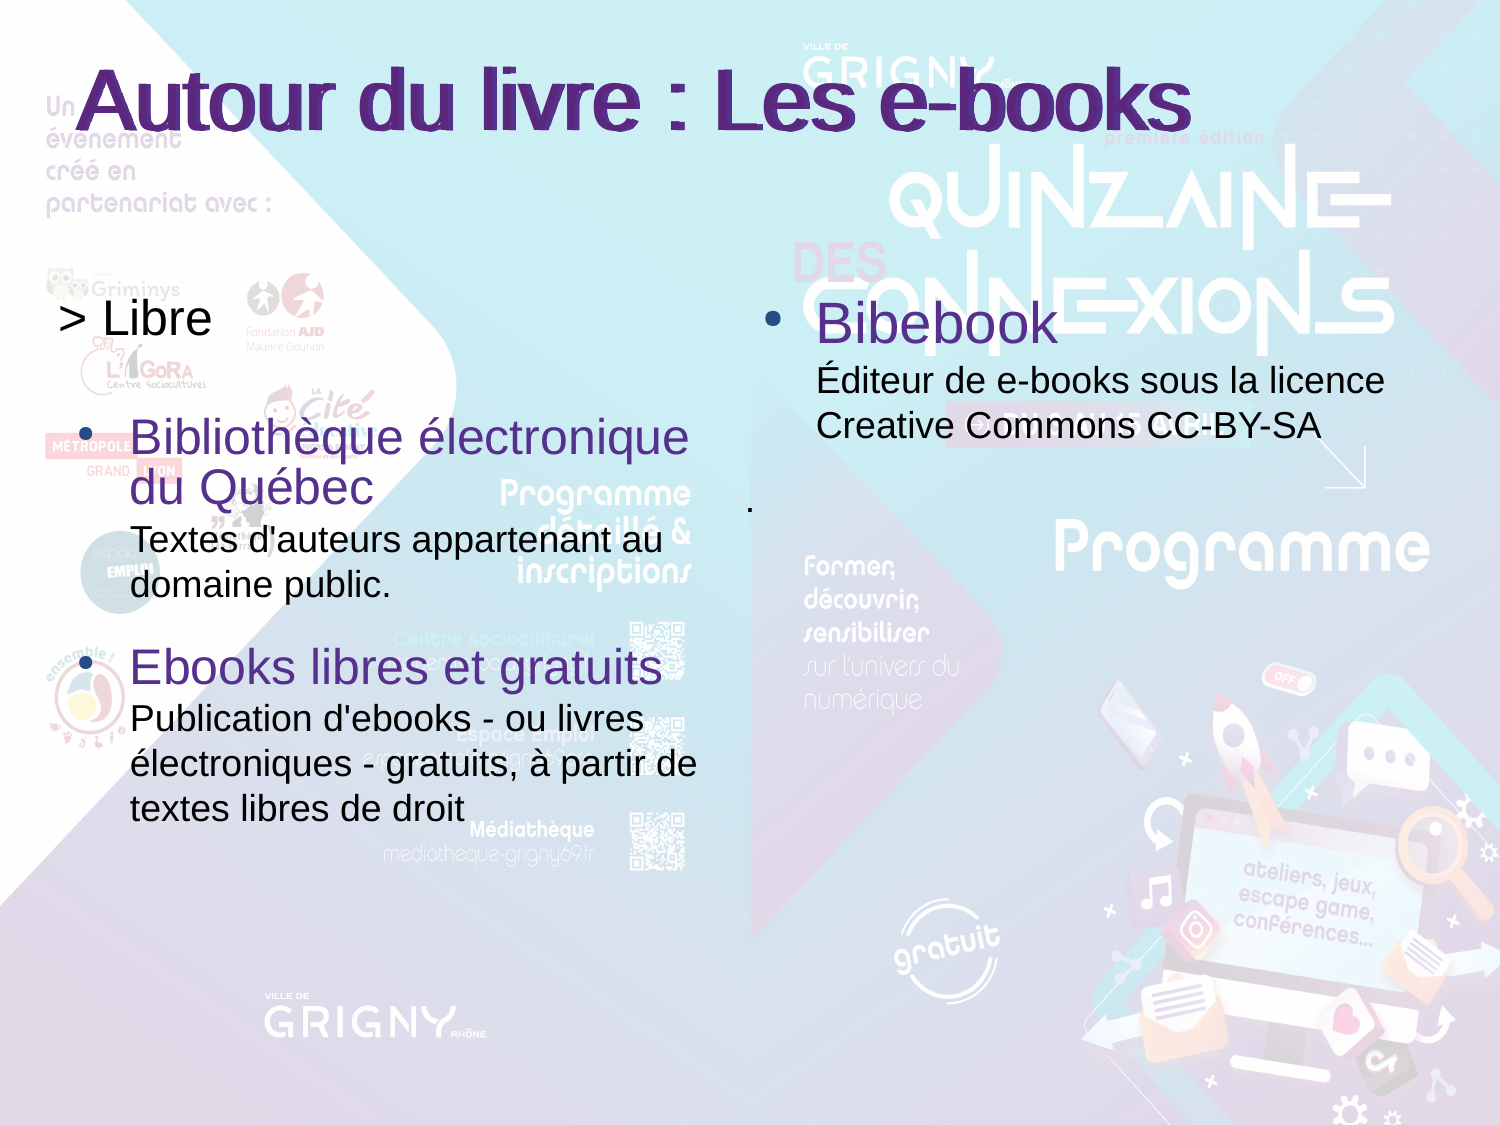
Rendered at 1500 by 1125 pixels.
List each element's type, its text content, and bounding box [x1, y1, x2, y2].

list > Libre Bibliothèque électronique du QuébecTextes d'auteurs appartenant au domaine public. Ebooks libres et gratuitsPublication d'ebooks - ou livres électroniques - gratuits, à partir de textes libres de droit Bibebook Éditeur de e-books sous la licence Creative Commons CC-BY-SA . [59, 285, 1402, 980]
title Autour du livre : Les e-books [75, 29, 1425, 148]
